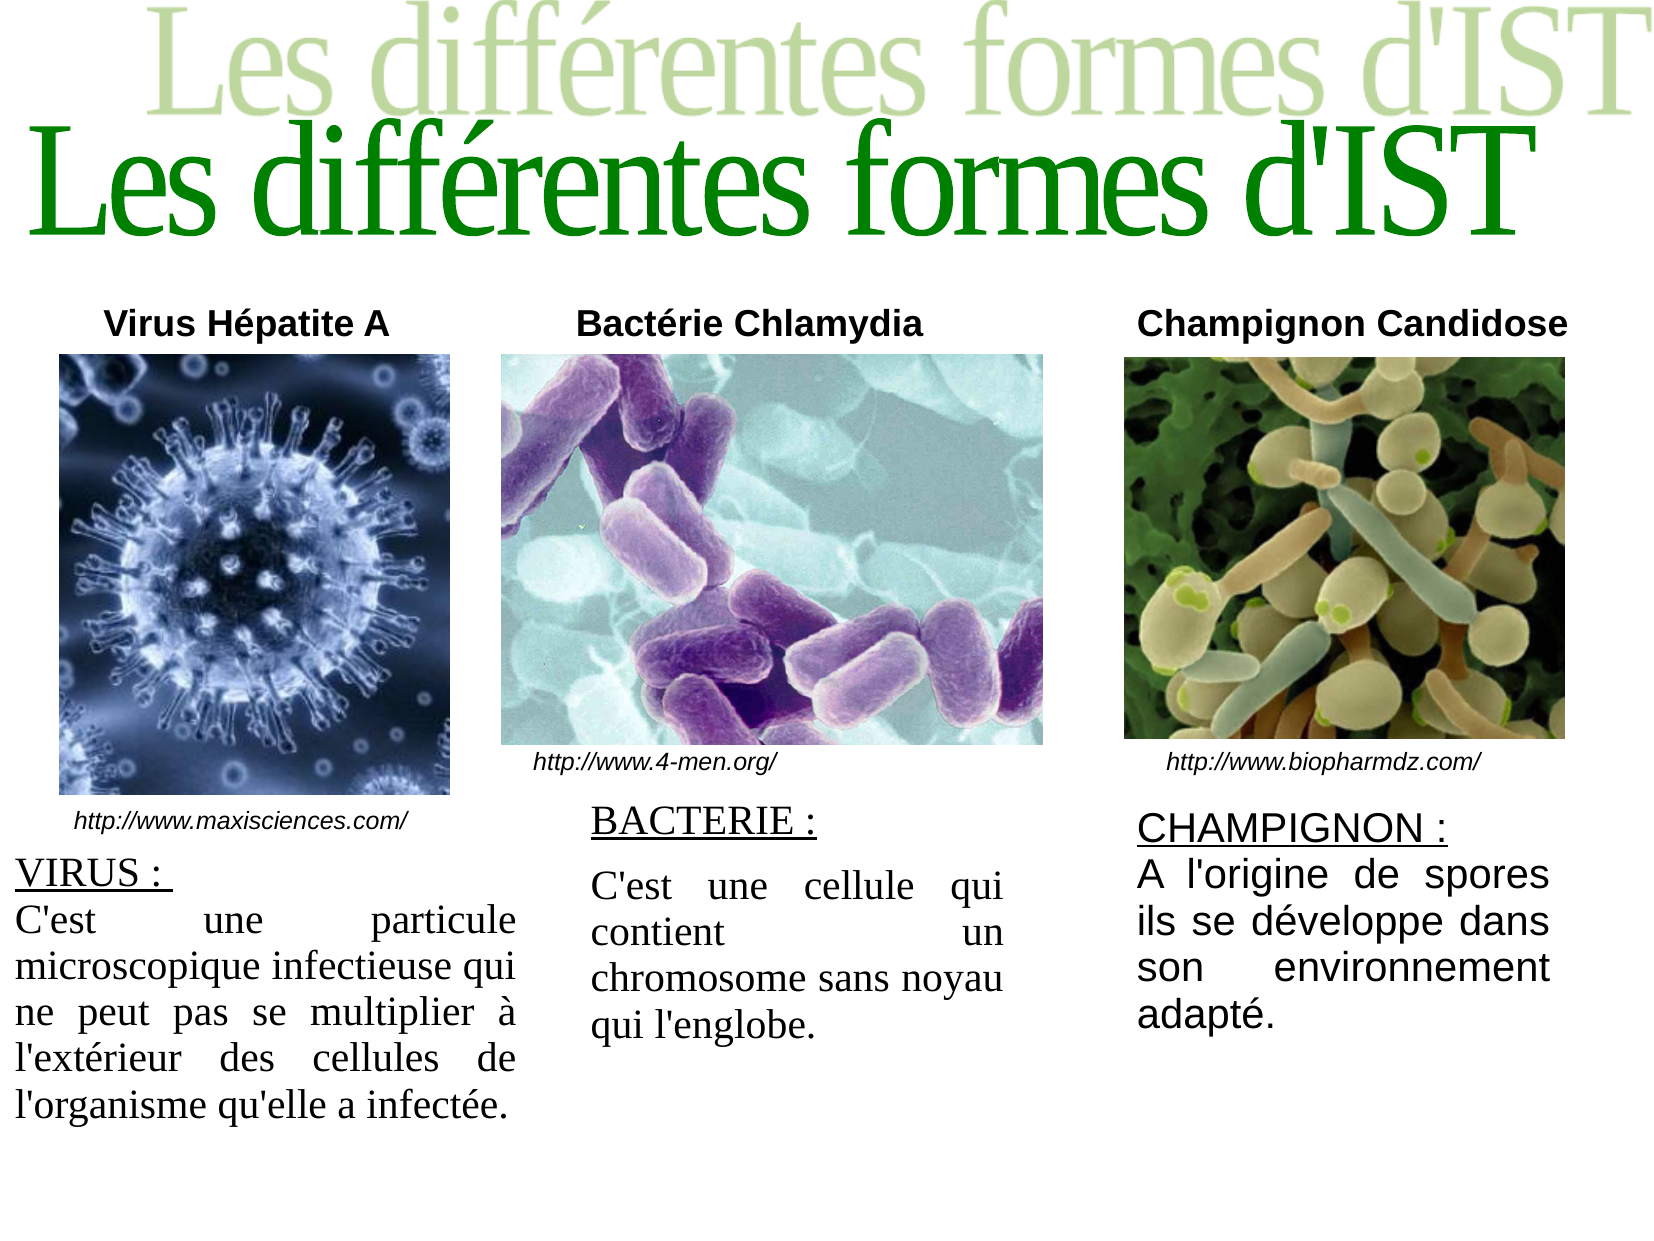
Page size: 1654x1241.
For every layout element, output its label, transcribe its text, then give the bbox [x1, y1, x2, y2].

text_box Bactérie Chlamydia [561, 295, 1004, 354]
text_box Les différentes formes d'IST [169, 156, 216, 237]
text_box Les différentes formes d'IST [1384, 125, 1447, 237]
text_box Les différentes formes d'IST [704, 156, 759, 237]
picture [59, 354, 450, 795]
text_box Les différentes formes d'IST [442, 156, 497, 237]
text_box Champignon Candidose [1122, 295, 1625, 354]
picture [501, 354, 1043, 745]
text_box CHAMPIGNON : A l'origine de spores ils se développe dans son environnement adapté. [1122, 797, 1565, 1046]
text_box VIRUS : C'est une particule microscopique infectieuse qui ne peut pas se multiplier à l'extérieur des cellules de l'organisme qu'elle a infectée. [0, 842, 532, 1182]
text_box Les différentes formes d'IST [663, 141, 702, 237]
text_box Les différentes formes d'IST [356, 118, 443, 235]
text_box Virus Hépatite A [88, 295, 414, 354]
text_box BACTERIE : C'est une cellule qui contient un chromosome sans noyau qui l'englobe. [590, 798, 1004, 1051]
text_box Les différentes formes d'IST [1246, 119, 1313, 237]
text_box Les différentes formes d'IST [29, 126, 107, 235]
text_box Les différentes formes d'IST [954, 156, 1107, 235]
text_box Les différentes formes d'IST [1450, 126, 1536, 235]
text_box Les différentes formes d'IST [846, 118, 891, 235]
text_box Les différentes formes d'IST [762, 156, 809, 237]
text_box Les différentes formes d'IST [254, 119, 353, 237]
text_box Les différentes formes d'IST [497, 156, 543, 235]
text_box Les différentes formes d'IST [543, 156, 599, 237]
text_box Les différentes formes d'IST [1336, 126, 1375, 235]
text_box Les différentes formes d'IST [1161, 156, 1208, 237]
text_box Les différentes formes d'IST [1103, 156, 1158, 237]
text_box http://www.maxisciences.com/ [59, 799, 443, 857]
text_box Les différentes formes d'IST [1312, 126, 1328, 166]
text_box http://www.biopharmdz.com/ [1151, 740, 1506, 797]
text_box Les différentes formes d'IST [464, 119, 494, 145]
text_box Les différentes formes d'IST [599, 156, 668, 235]
text_box Les différentes formes d'IST [891, 156, 954, 237]
text_box http://www.4-men.org/ [518, 745, 1004, 798]
text_box Les différentes formes d'IST [111, 156, 166, 237]
picture [1124, 357, 1565, 739]
